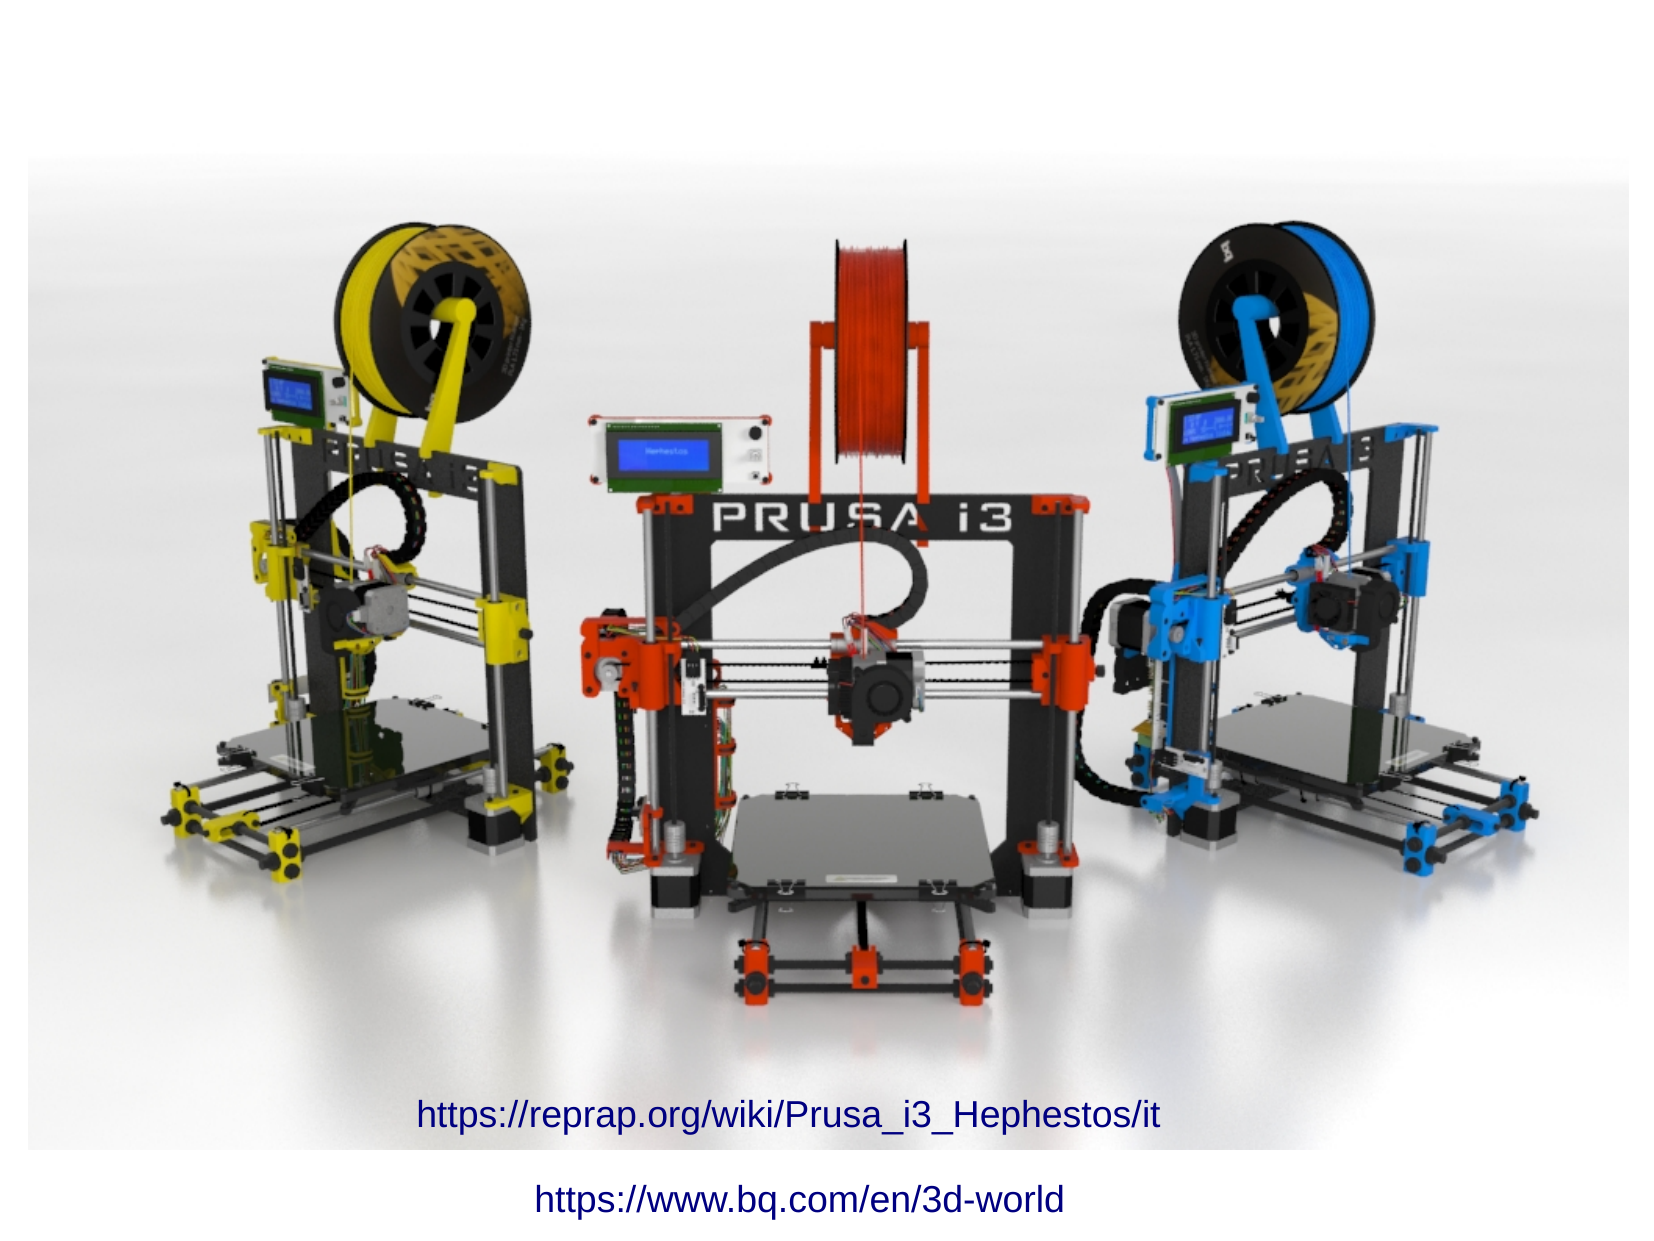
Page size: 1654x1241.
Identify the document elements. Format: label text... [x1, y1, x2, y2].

picture [28, 82, 1629, 1150]
text_box https://www.bq.com/en/3d-world [519, 1171, 1099, 1229]
text_box https://reprap.org/wiki/Prusa_i3_Hephestos/it [401, 1086, 1193, 1144]
